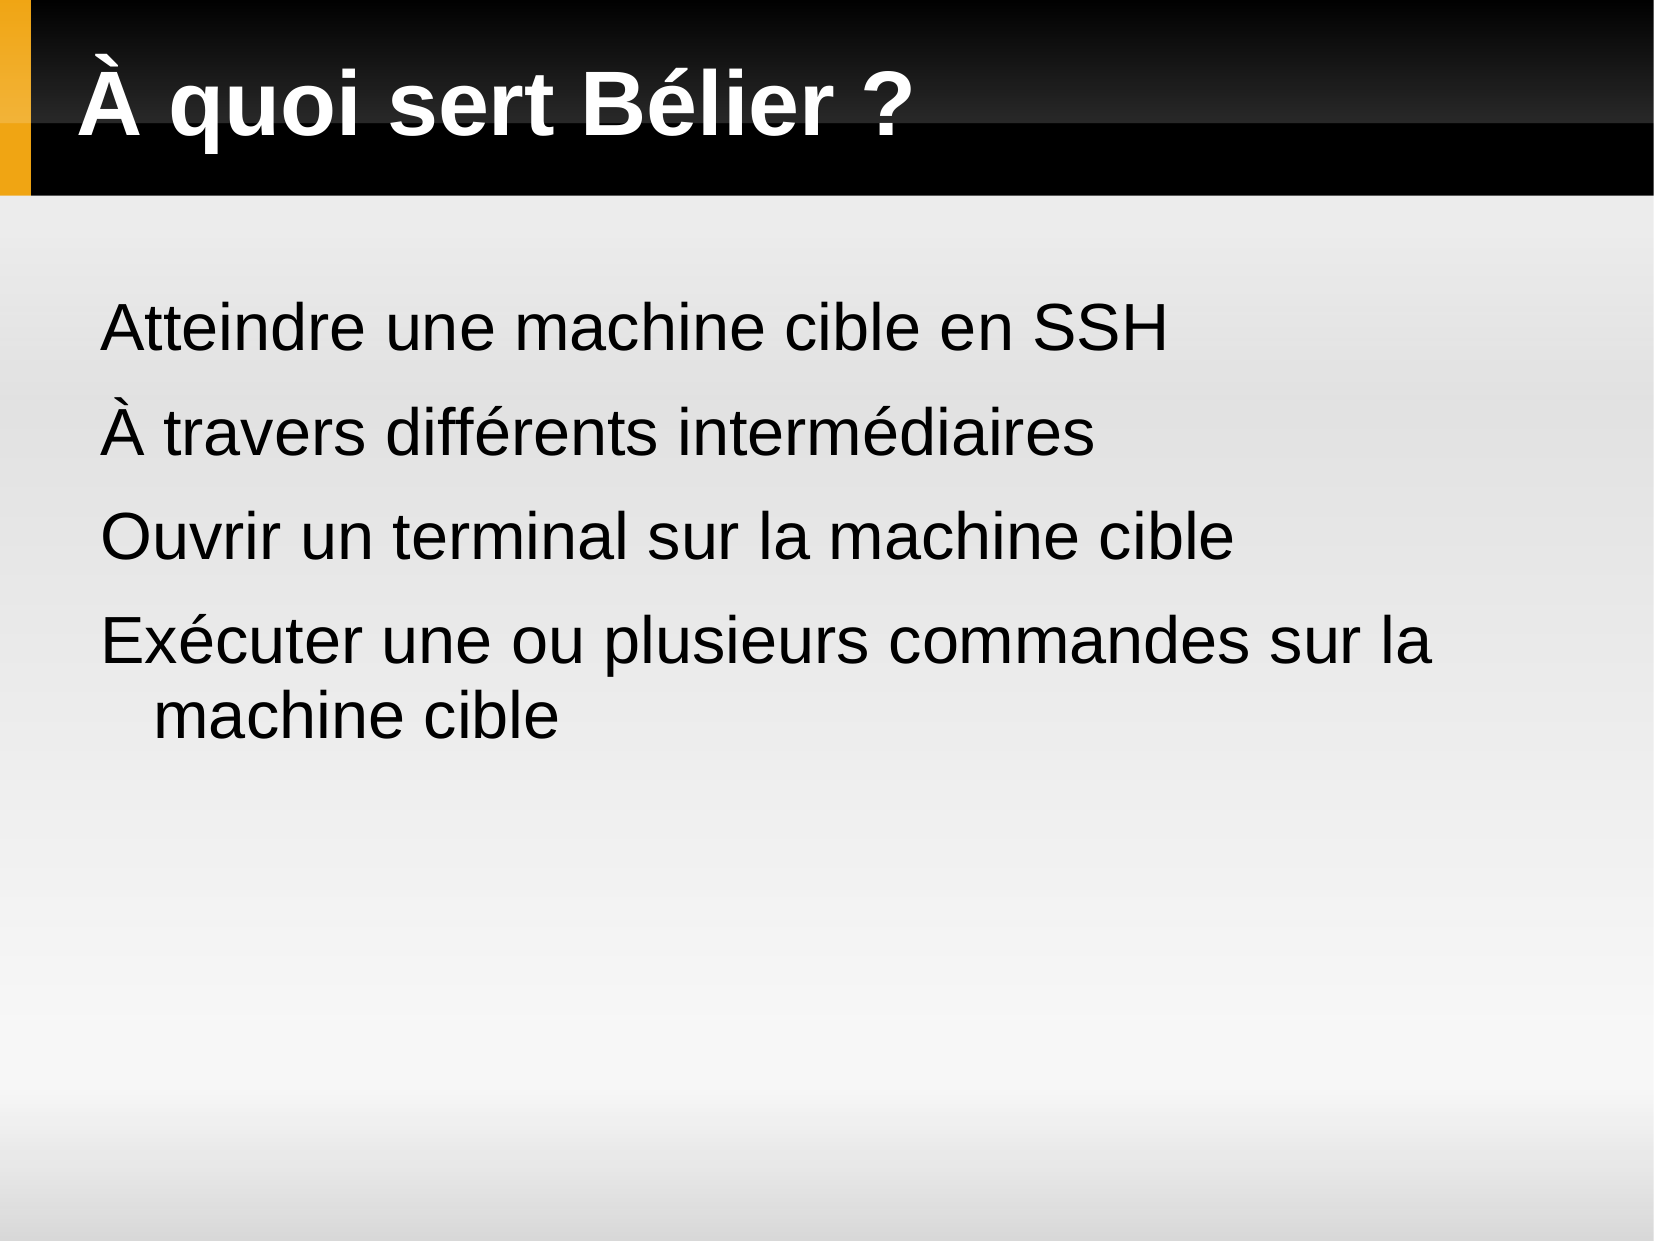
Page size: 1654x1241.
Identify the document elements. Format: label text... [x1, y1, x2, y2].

title À quoi sert Bélier ? [76, 7, 1565, 200]
list Atteindre une machine cible en SSH À travers différents intermédiaires Ouvrir un terminal sur la machine cible Exécuter une ou plusieurs commandes sur la machine cible [82, 290, 1571, 1094]
picture [0, 0, 1654, 1241]
